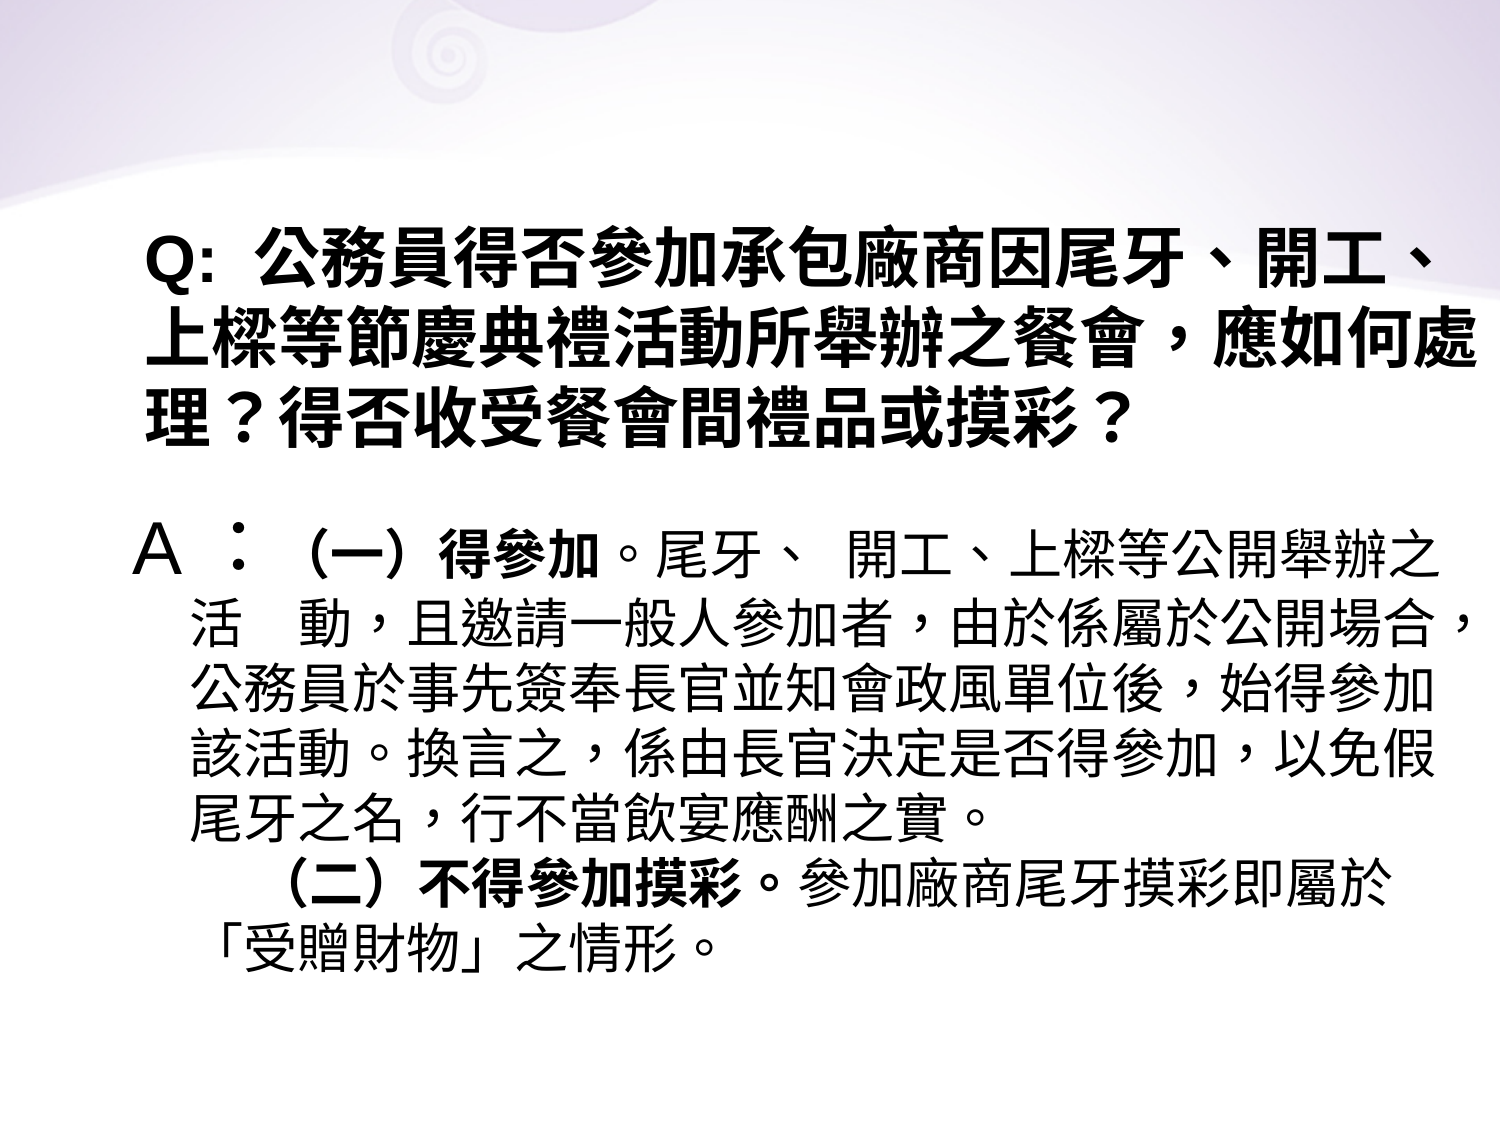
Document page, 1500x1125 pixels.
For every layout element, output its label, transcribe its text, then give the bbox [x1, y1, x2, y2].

picture [0, 0, 1500, 1125]
text_box Q: 公務員得否參加承包廠商因尾牙、開工、上樑等節慶典禮活動所舉辦之餐會，應如何處理？得否收受餐會間禮品或摸彩？ [130, 208, 1500, 463]
text_box A：（一）得參加。尾牙、 開工、上樑等公開舉辦之活 動，且邀請一般人參加者，由於係屬於公開場合，公務員於事先簽奉長官並知會政風單位後，始得參加該活動。換言之，係由長官決定是否得參加，以免假尾牙之名，行不當飲宴應酬之實。 （二）不得參加摸彩。參加廠商尾牙摸彩即屬於「受贈財物」之情形。 [118, 492, 1500, 1125]
